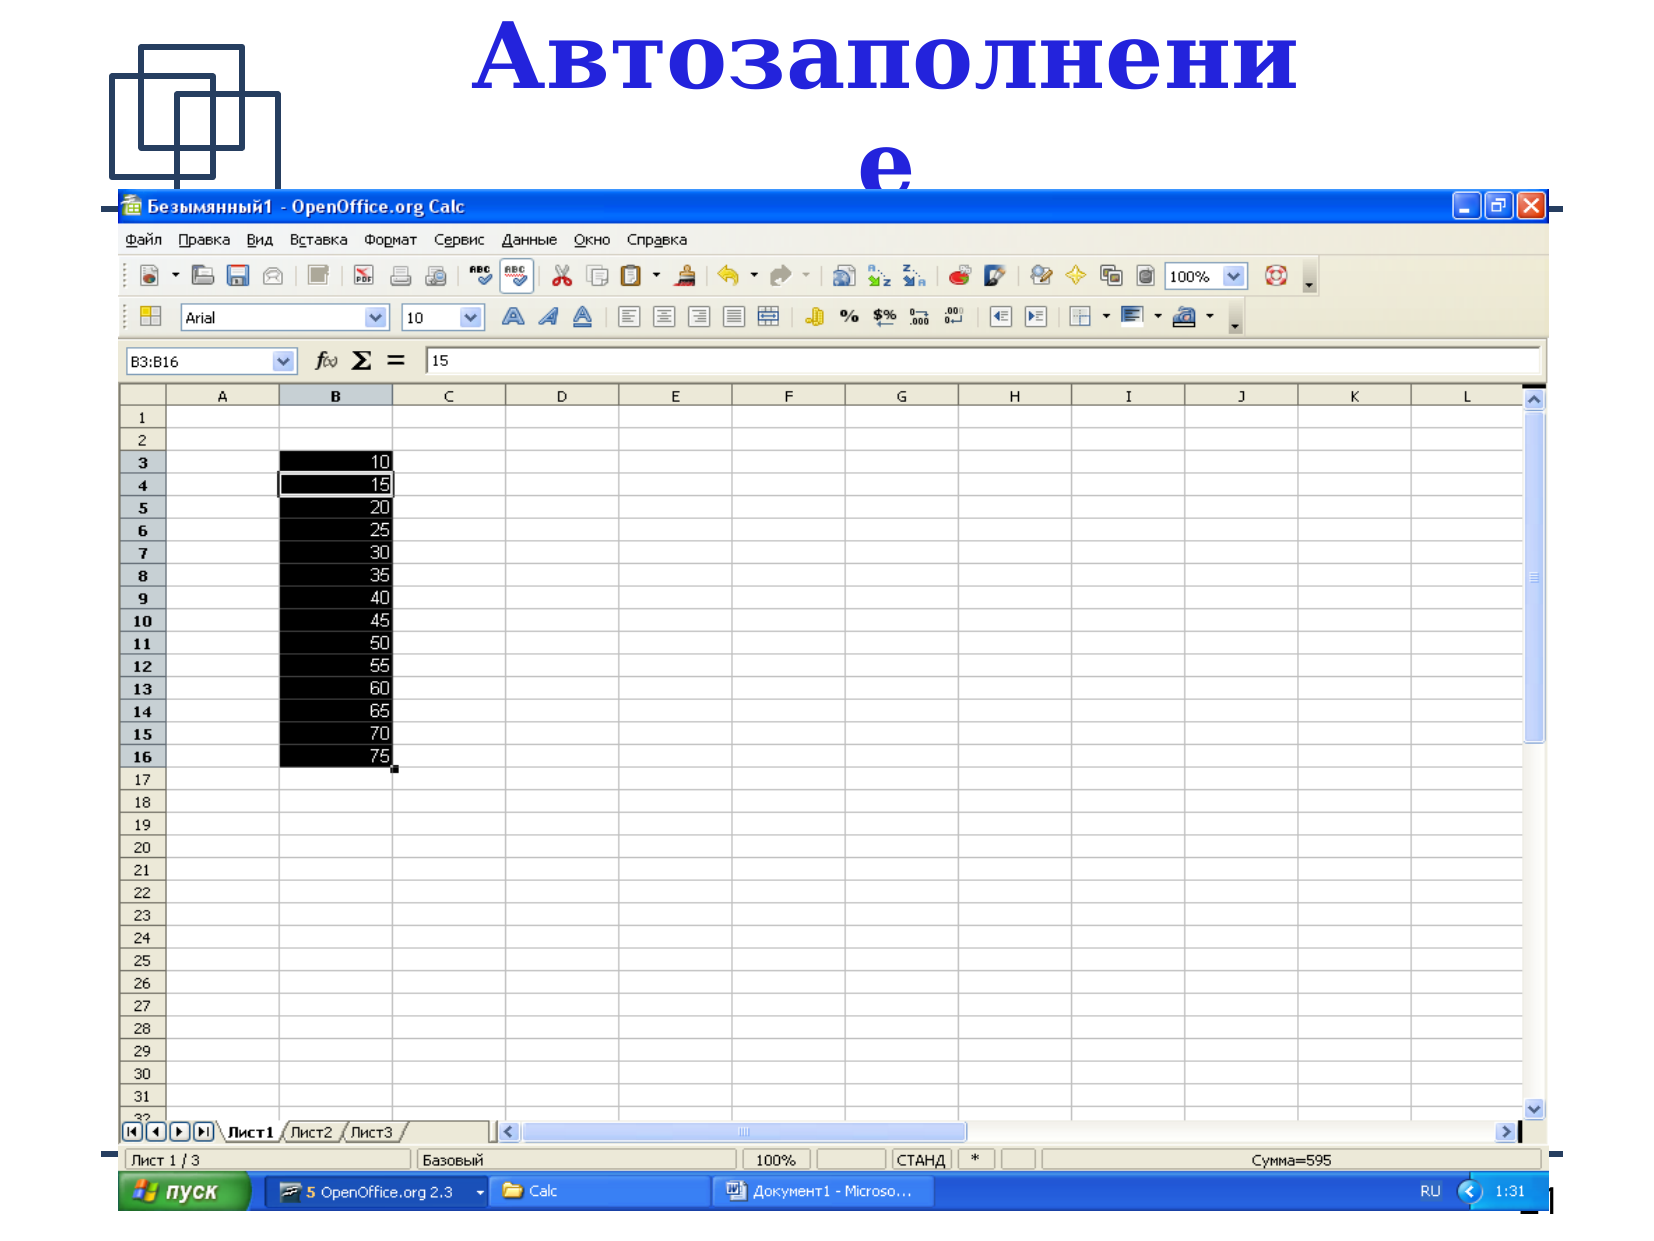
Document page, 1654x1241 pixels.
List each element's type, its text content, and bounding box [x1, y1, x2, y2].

text_box Автозаполнение [443, 59, 1329, 162]
picture [118, 189, 1549, 1211]
